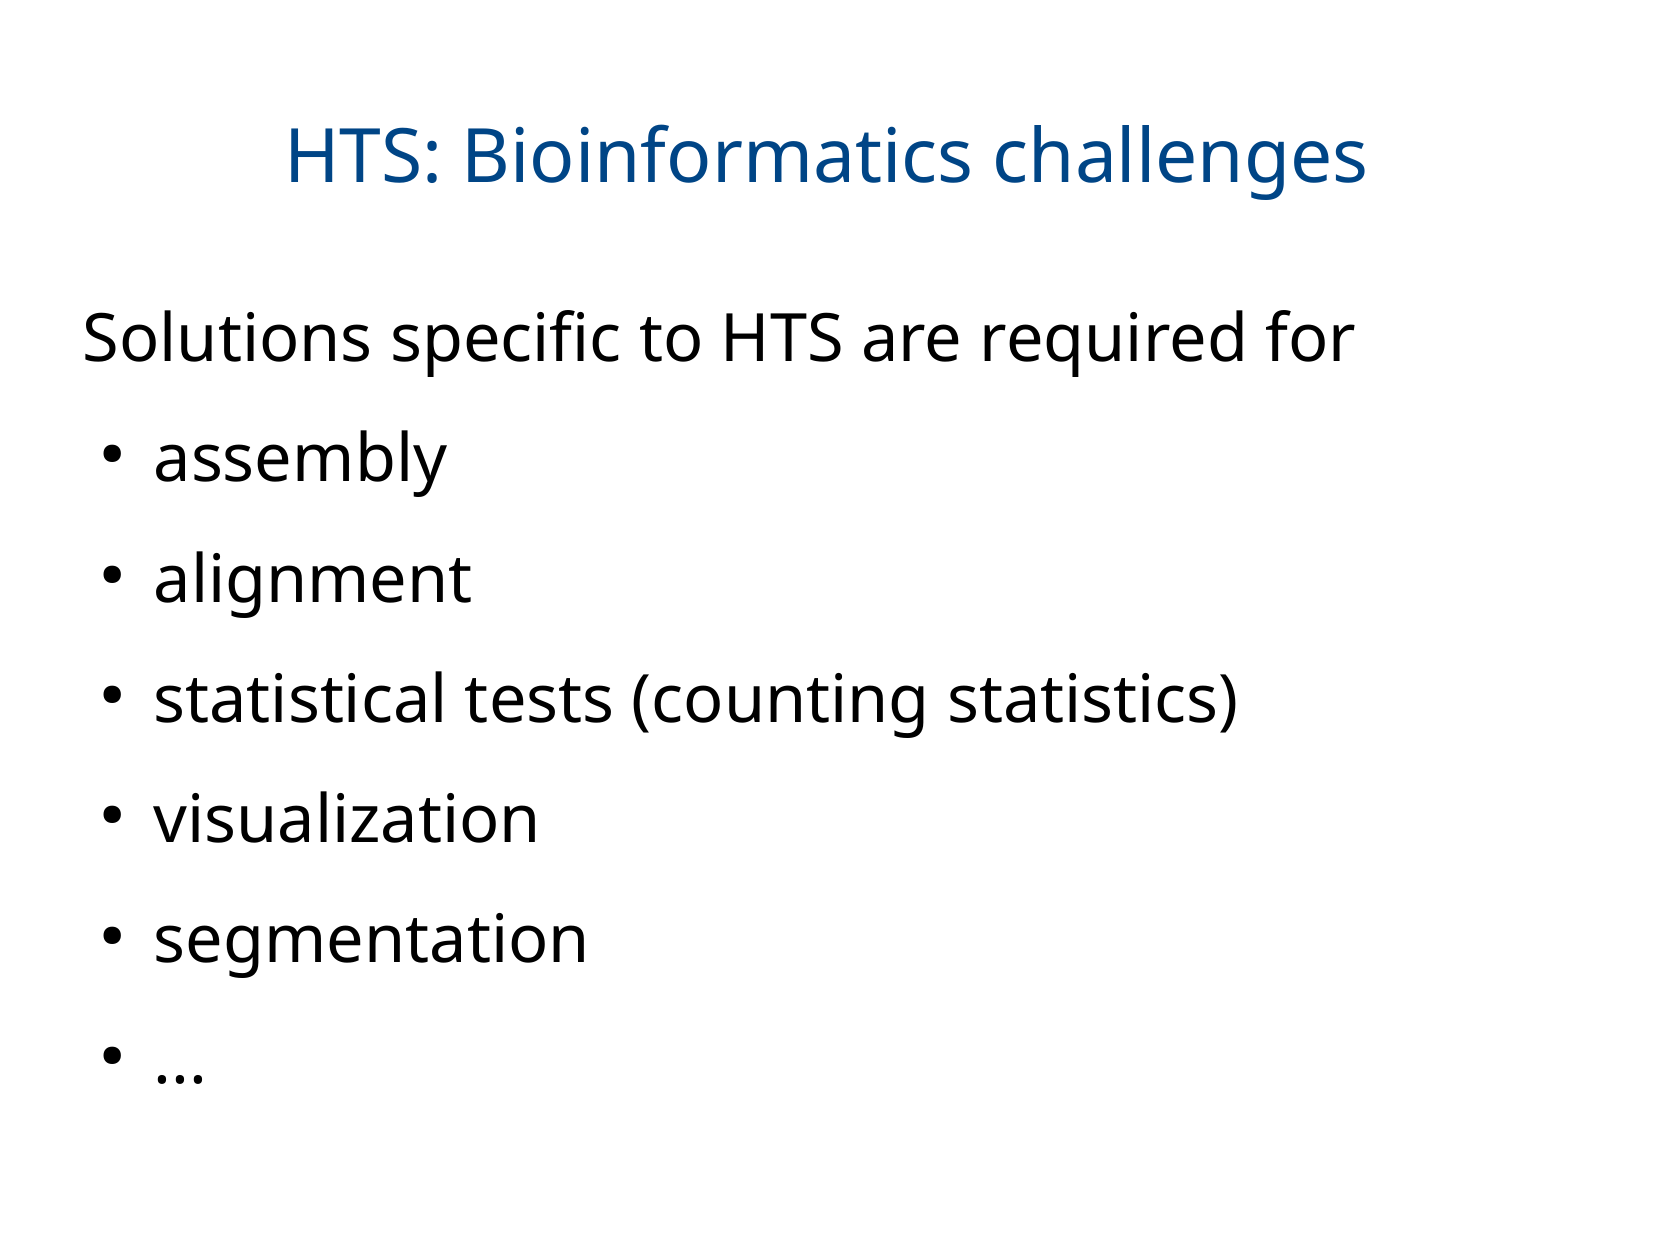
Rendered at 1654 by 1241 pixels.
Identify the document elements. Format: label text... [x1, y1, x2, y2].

list Solutions specific to HTS are required for assembly alignment statistical tests (counting statistics) visualization segmentation ... [82, 290, 1571, 1109]
title HTS: Bioinformatics challenges [82, 49, 1571, 257]
